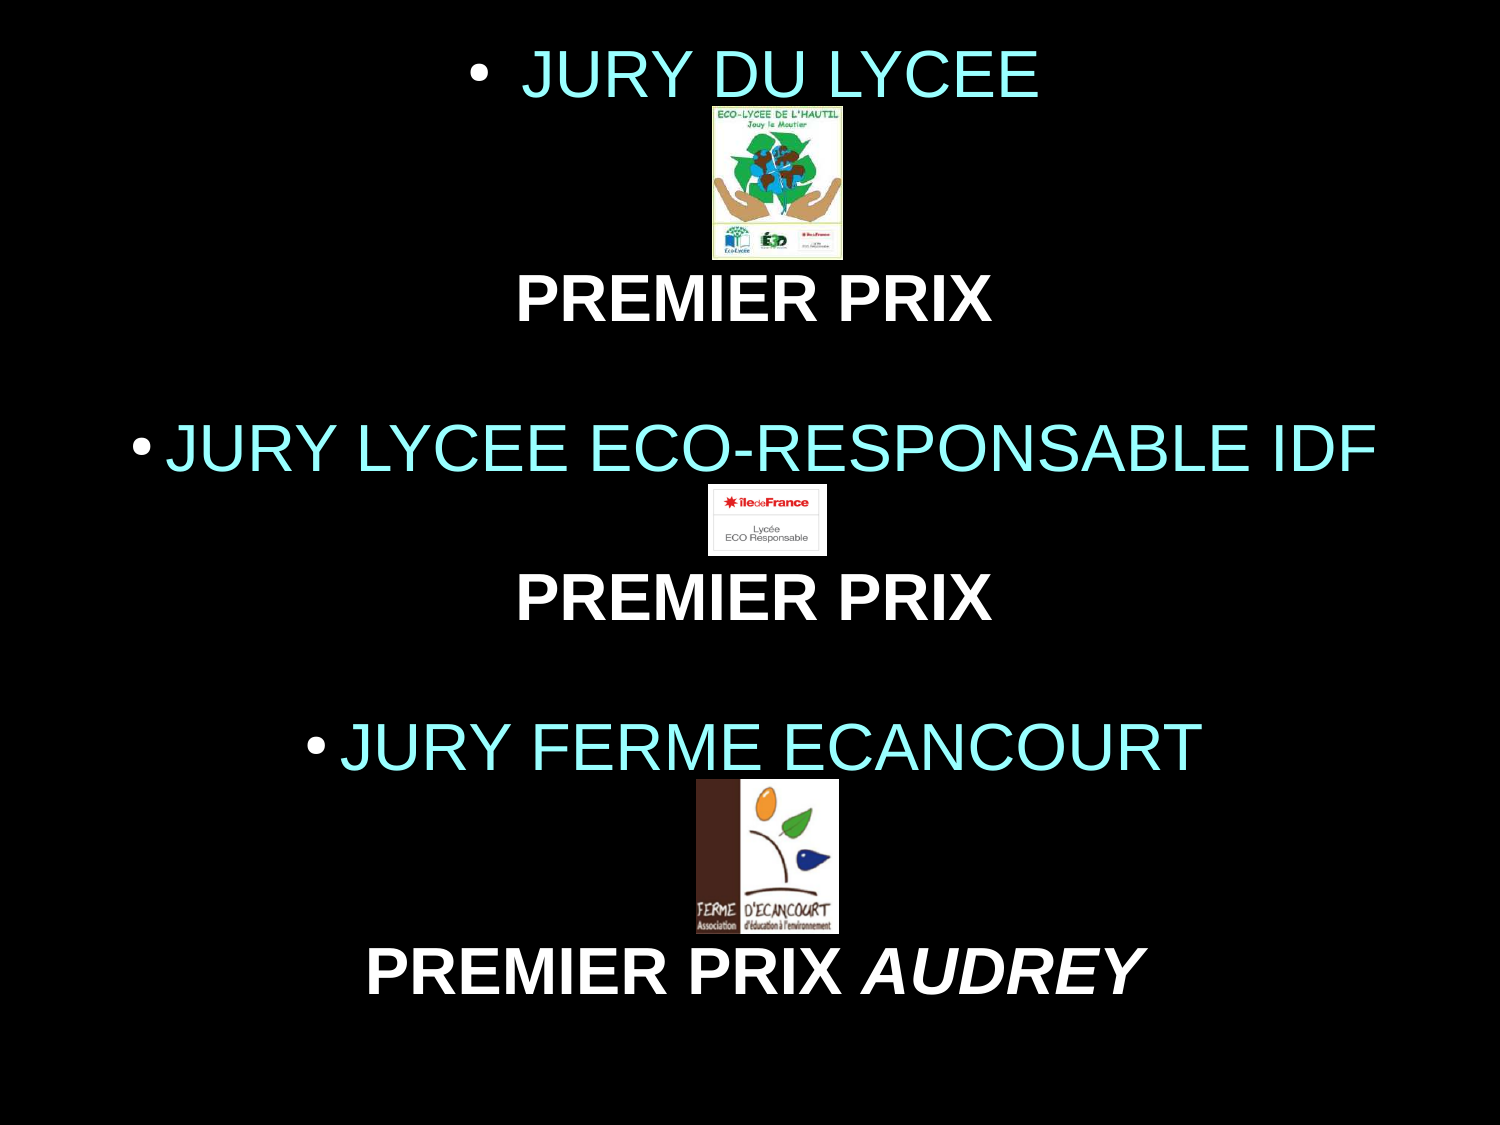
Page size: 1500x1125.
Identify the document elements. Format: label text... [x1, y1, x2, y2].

picture [712, 106, 843, 260]
subtitle JURY DU LYCEE PREMIER PRIX JURY LYCEE ECO-RESPONSABLE IDF PREMIER PRIX JURY FERME ECANCOURT PREMIER PRIX AUDREY [79, 37, 1430, 1084]
picture [696, 779, 839, 934]
picture [708, 484, 827, 556]
